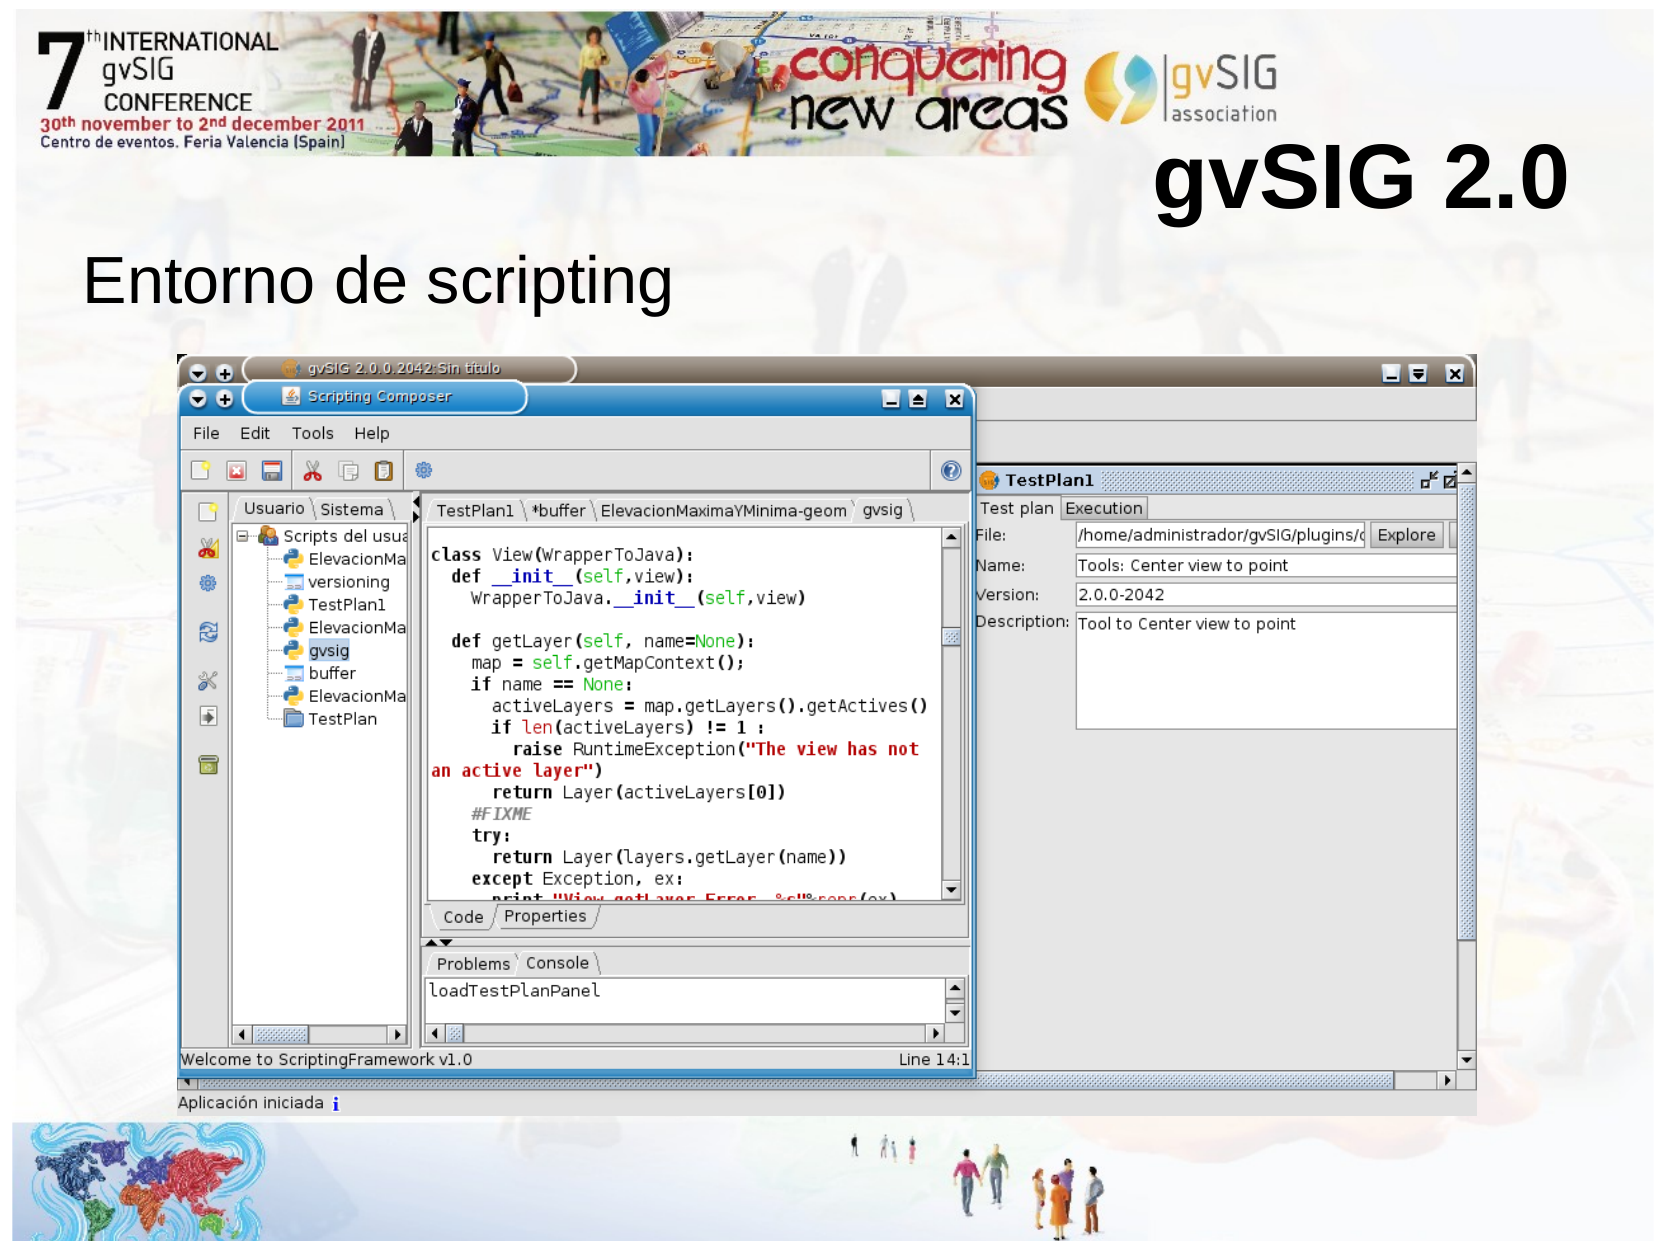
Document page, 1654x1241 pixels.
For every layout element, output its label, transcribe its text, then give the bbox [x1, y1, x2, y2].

title gvSIG 2.0 [82, 73, 1571, 242]
list Entorno de scripting [82, 242, 1571, 1062]
picture [12, 9, 1654, 1241]
